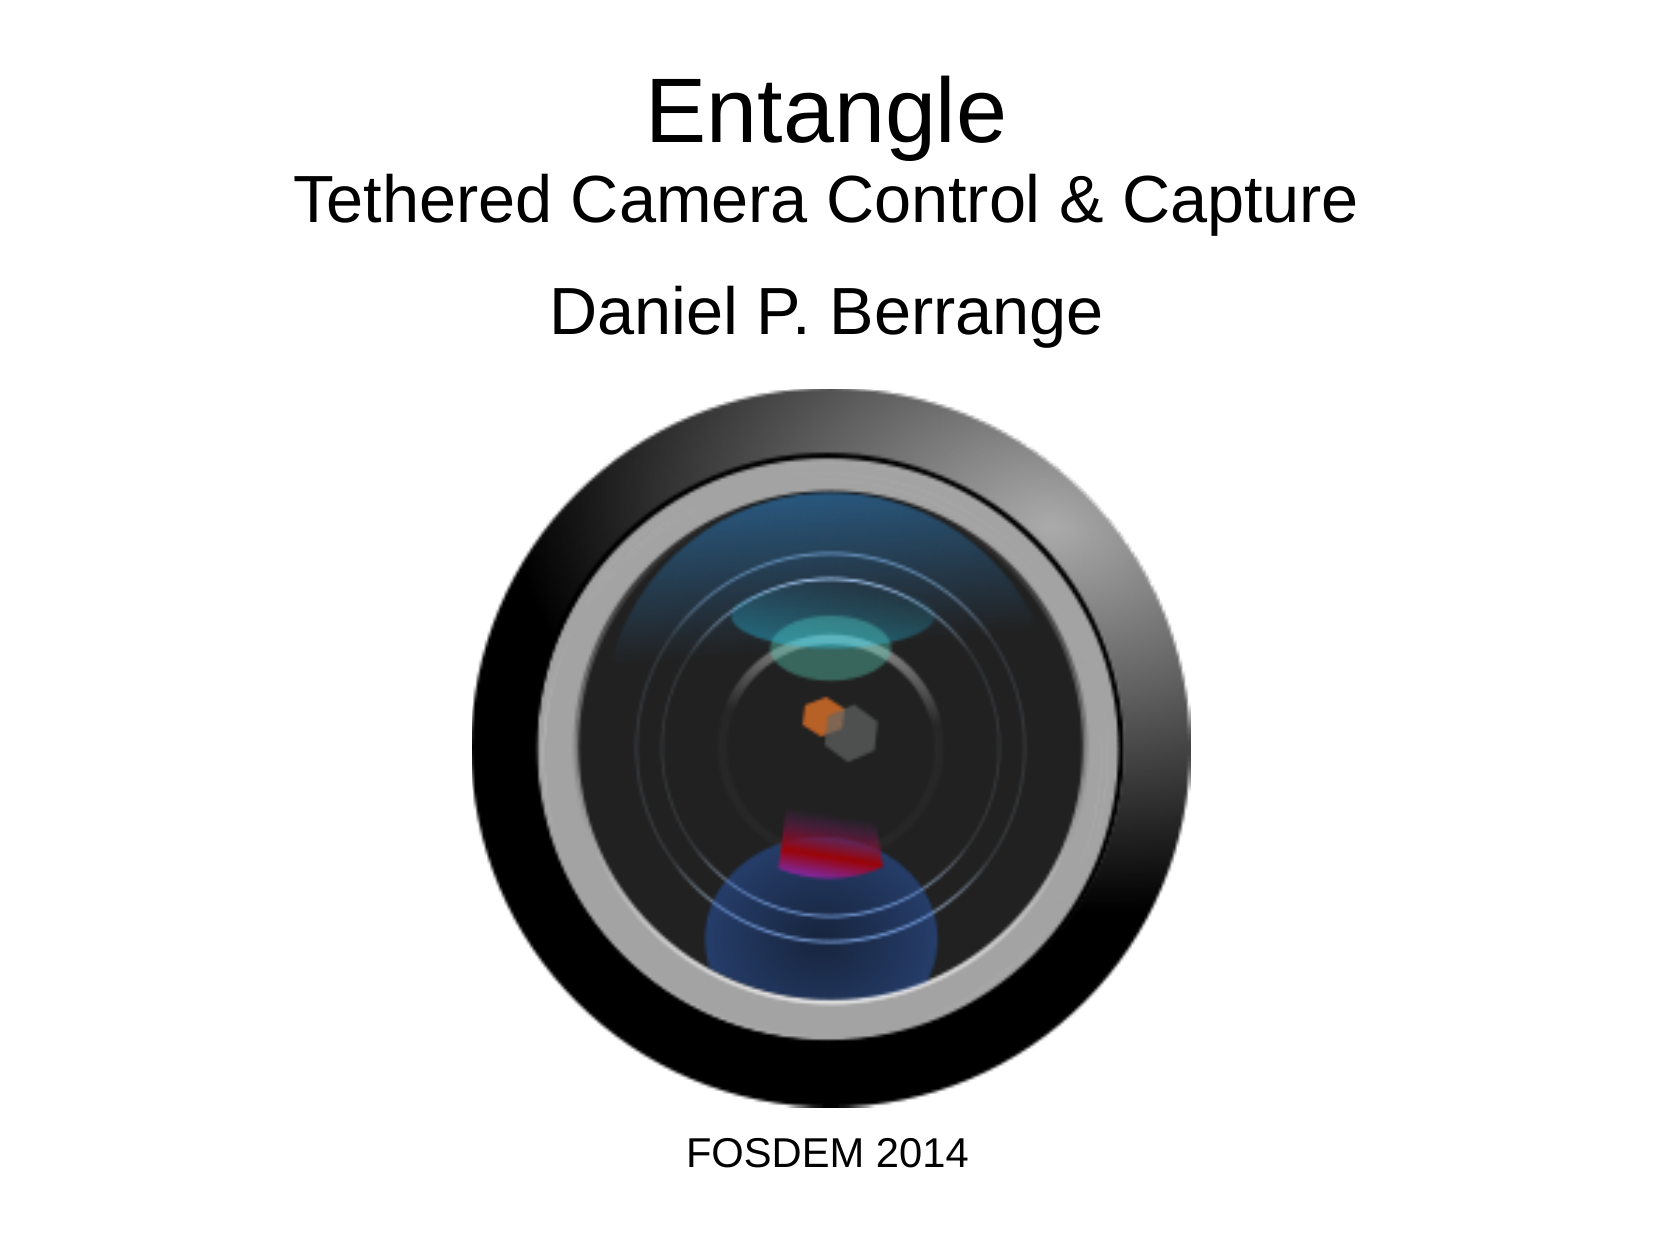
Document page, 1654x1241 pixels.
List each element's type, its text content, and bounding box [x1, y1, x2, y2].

title Entangle Tethered Camera Control & Capture Daniel P. Berrange [82, 0, 1571, 349]
picture [472, 389, 1191, 1108]
